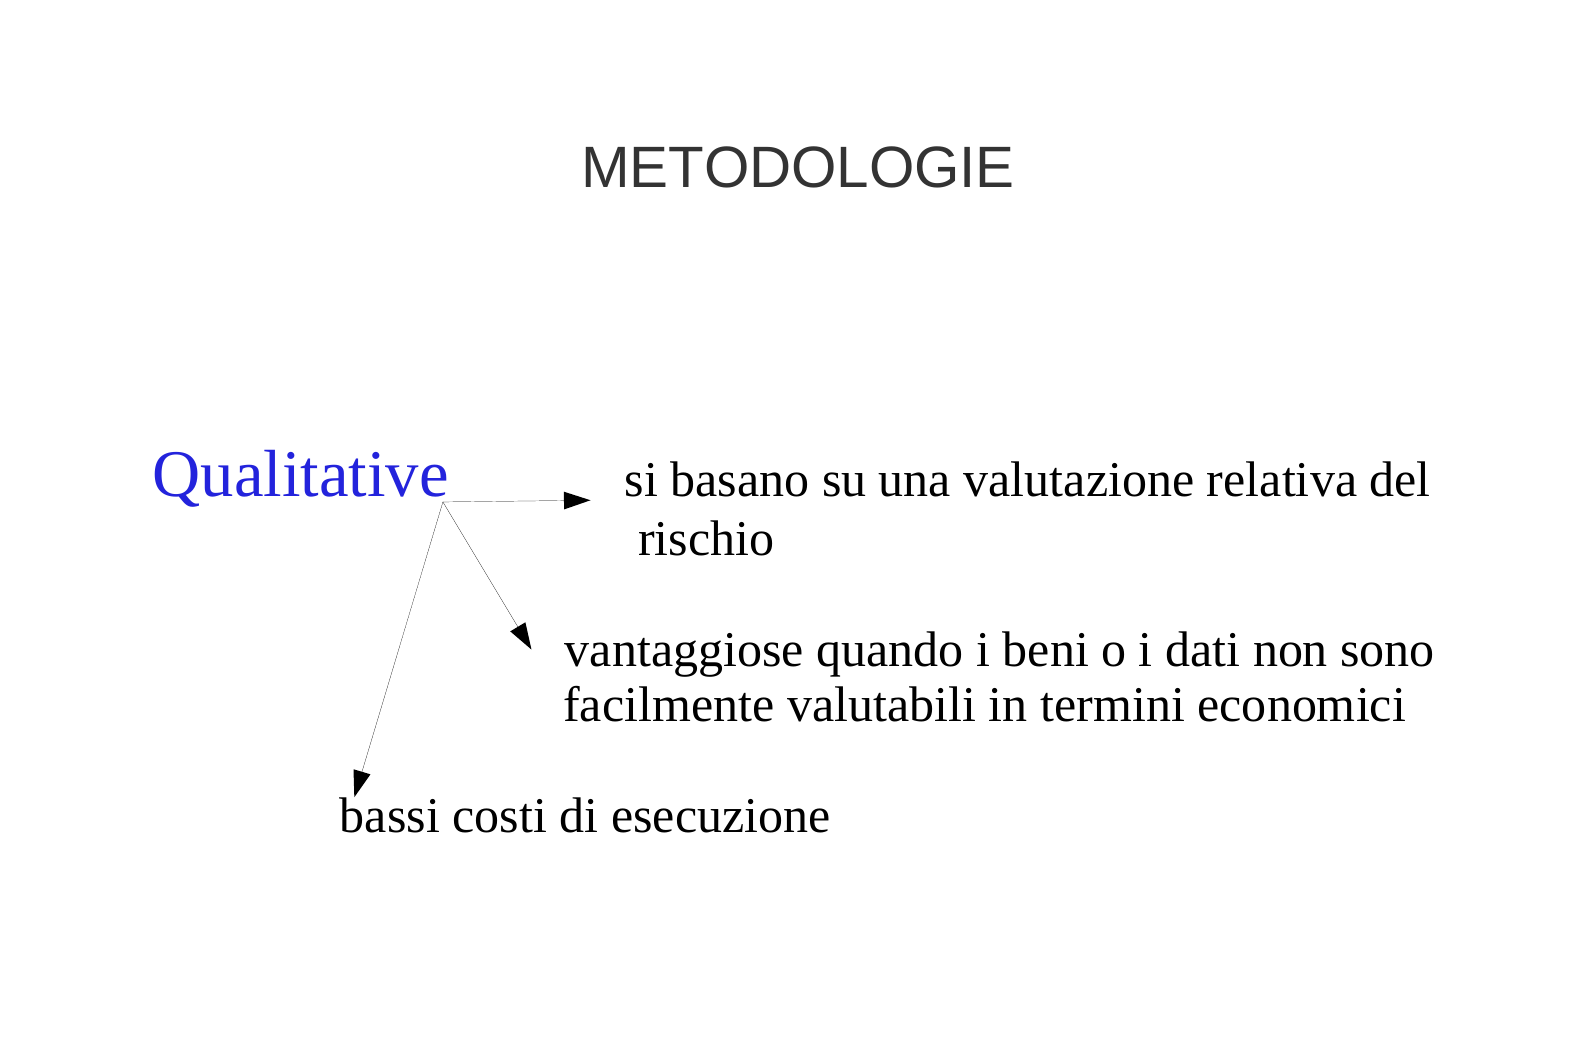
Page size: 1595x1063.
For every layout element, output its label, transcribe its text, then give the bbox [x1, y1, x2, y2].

title METODOLOGIE [117, 78, 1479, 256]
subtitle Qualitative si basano su una valutazione relativa del rischio vantaggiose quando i beni o i dati non sono facilmente valutabili in termini economici bassi costi di esecuzione [117, 256, 1479, 1063]
